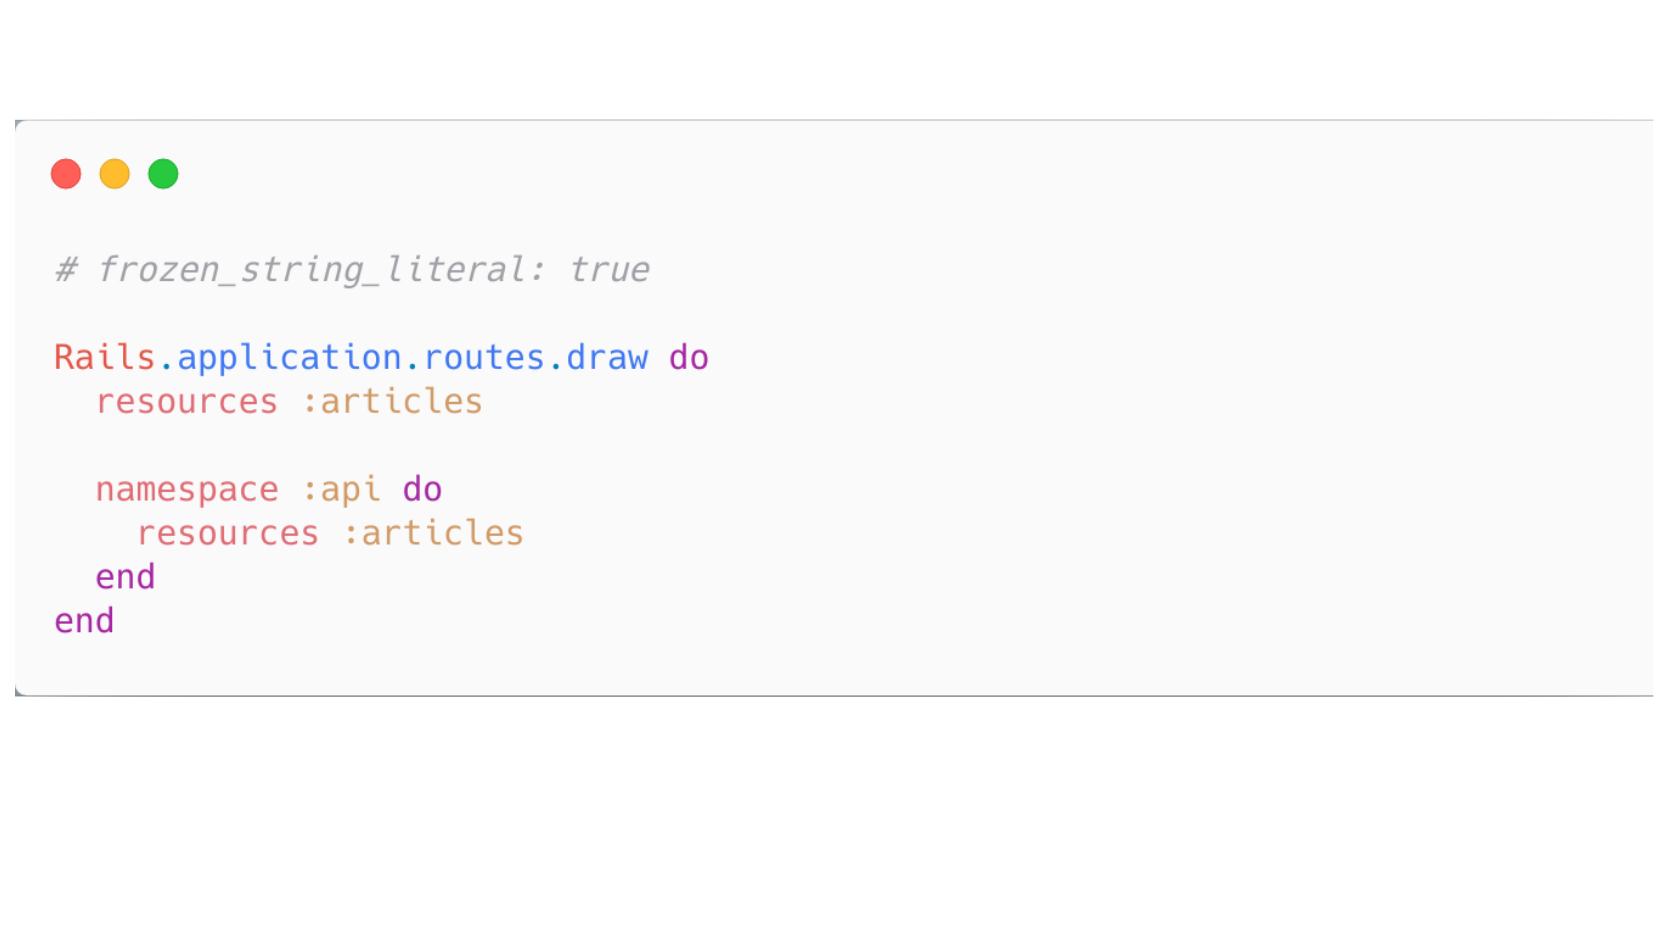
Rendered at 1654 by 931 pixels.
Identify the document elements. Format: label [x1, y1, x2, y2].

picture [15, 119, 1654, 697]
